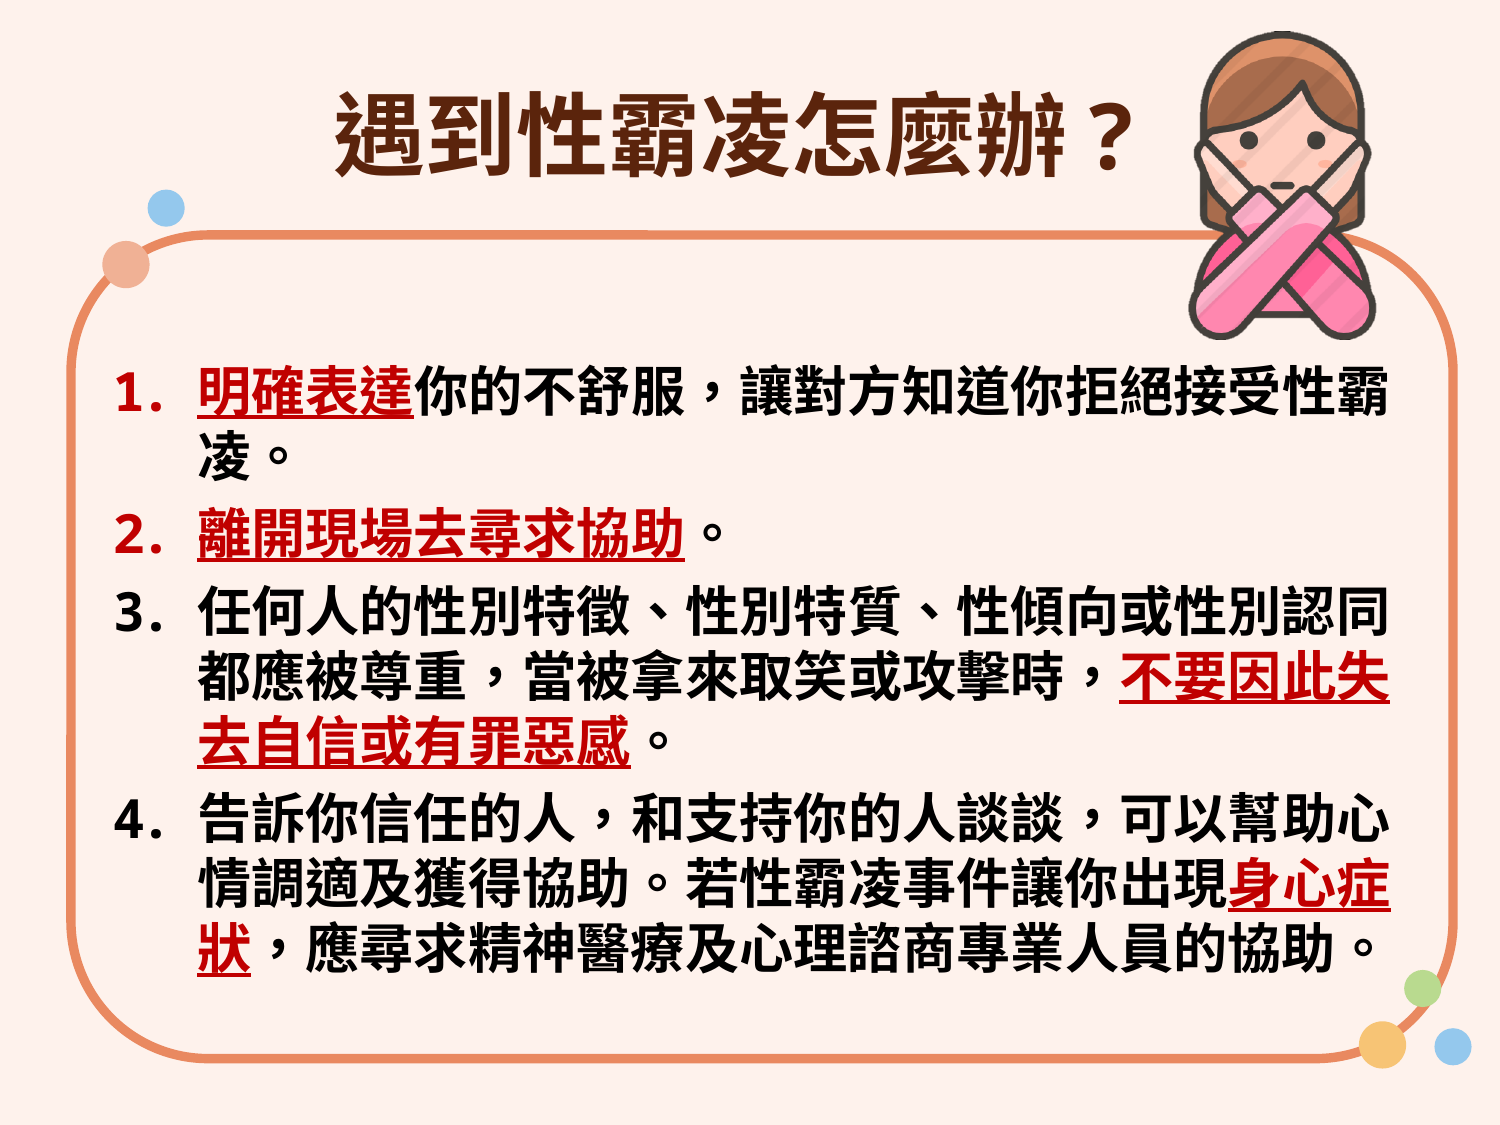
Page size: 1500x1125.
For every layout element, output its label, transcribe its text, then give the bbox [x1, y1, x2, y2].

text_box [1404, 969, 1442, 1008]
text_box 明確表達你的不舒服，讓對方知道你拒絕接受性霸凌。 離開現場去尋求協助。 任何人的性別特徵、性別特質、性傾向或性別認同都應被尊重，當被拿來取笑或攻擊時，不要因此失去自信或有罪惡感。 告訴你信任的人，和支持你的人談談，可以幫助心情調適及獲得協助。若性霸凌事件讓你出現身心症狀，應尋求精神醫療及心理諮商專業人員的協助。 [97, 349, 1436, 987]
text_box [1434, 1028, 1472, 1066]
text_box 遇到性霸凌怎麼辦? [318, 70, 1117, 196]
text_box [102, 240, 150, 289]
text_box [147, 189, 185, 227]
text_box [1358, 1021, 1407, 1069]
picture [1117, 31, 1426, 340]
